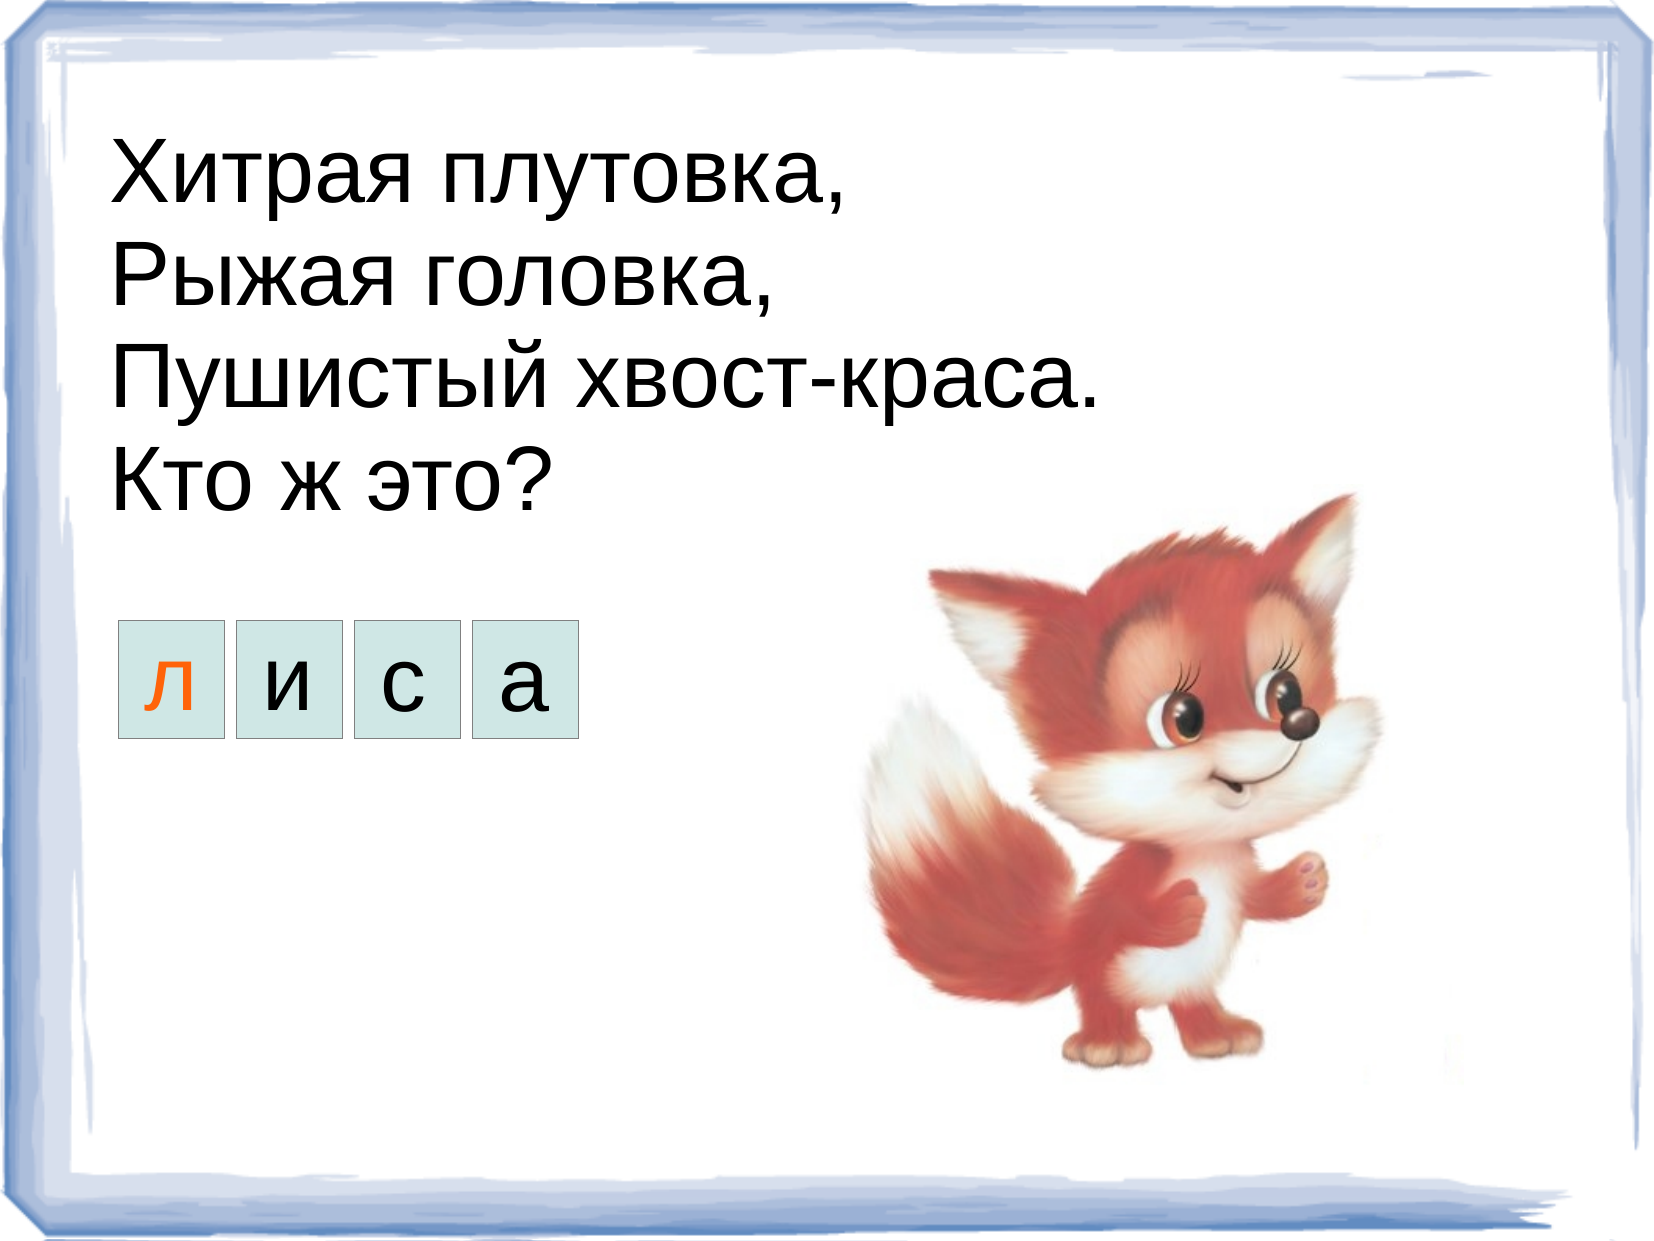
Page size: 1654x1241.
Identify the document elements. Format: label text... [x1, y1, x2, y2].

text_box [565, 620, 579, 739]
text_box и [248, 620, 329, 738]
text_box с [366, 620, 442, 739]
text_box [472, 620, 484, 739]
text_box [442, 620, 461, 739]
text_box [354, 620, 366, 739]
text_box Хитрая плутовка, Рыжая головка, Пушистый хвост-краса. Кто ж это? [94, 112, 1134, 538]
text_box [236, 620, 343, 739]
text_box [213, 620, 225, 739]
text_box а [484, 620, 565, 739]
picture [0, 0, 1654, 1241]
text_box л [129, 620, 213, 739]
text_box [118, 620, 129, 739]
